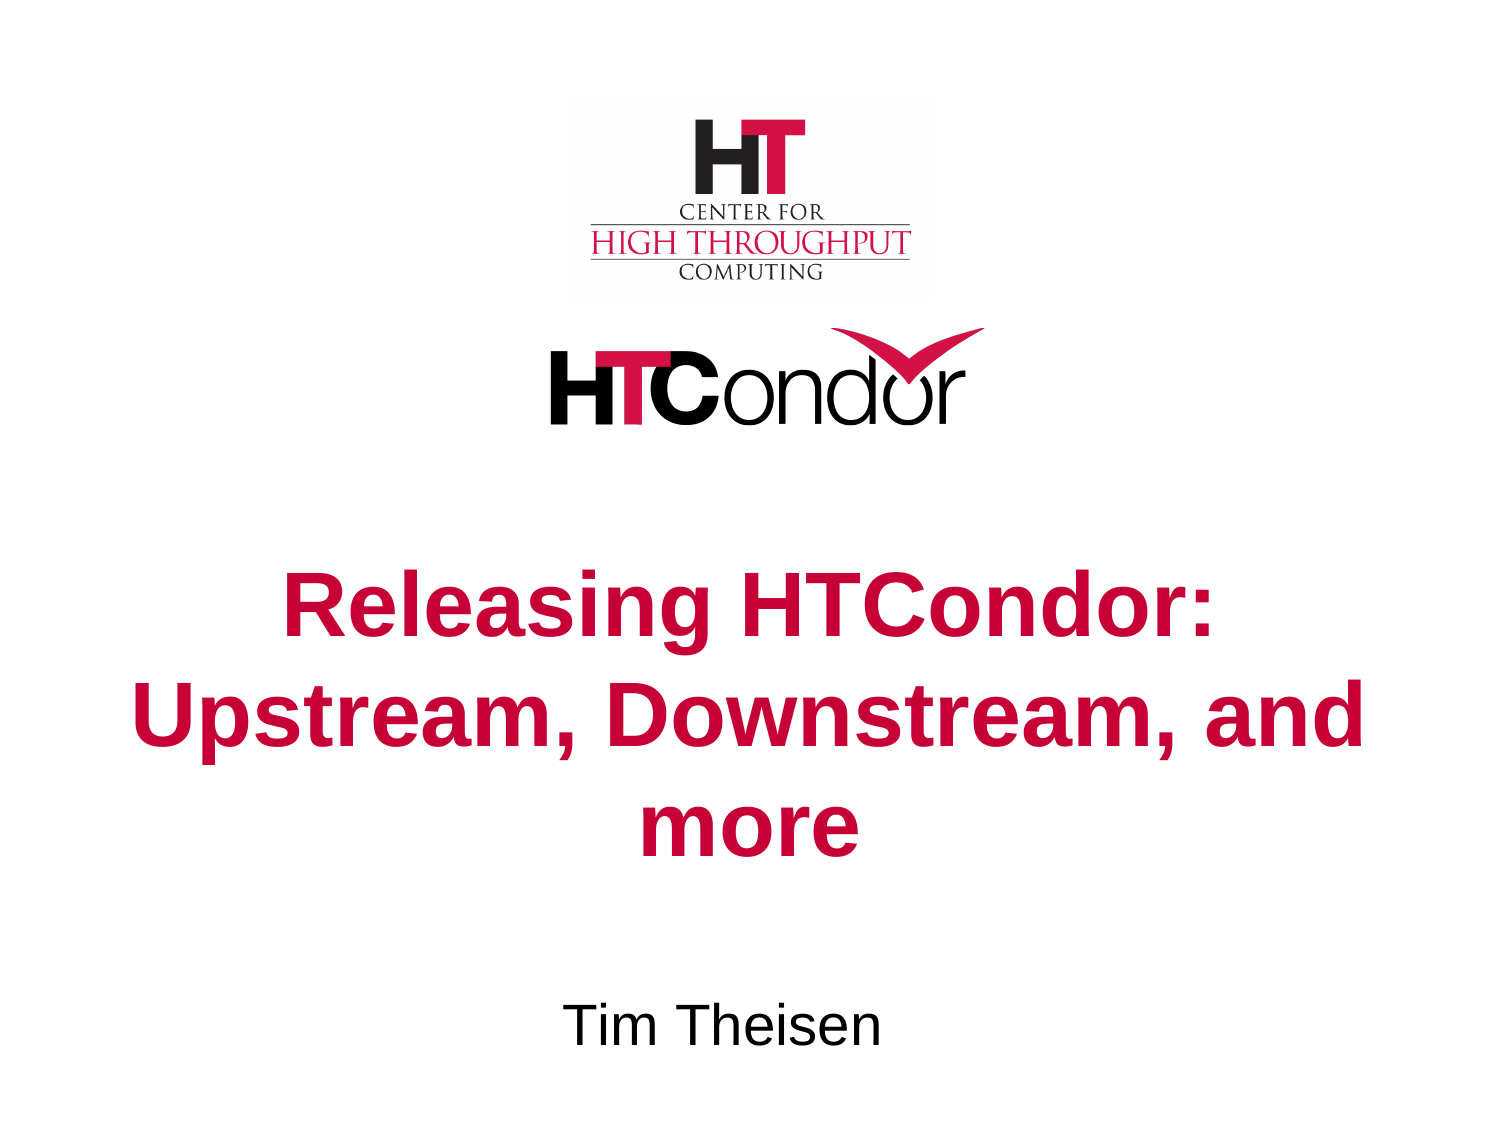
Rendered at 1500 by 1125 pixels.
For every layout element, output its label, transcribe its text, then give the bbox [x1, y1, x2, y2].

picture [545, 326, 990, 432]
text_box Tim Theisen [547, 980, 895, 1066]
title Releasing HTCondor: Upstream, Downstream, and more [112, 502, 1388, 918]
picture [568, 95, 932, 302]
